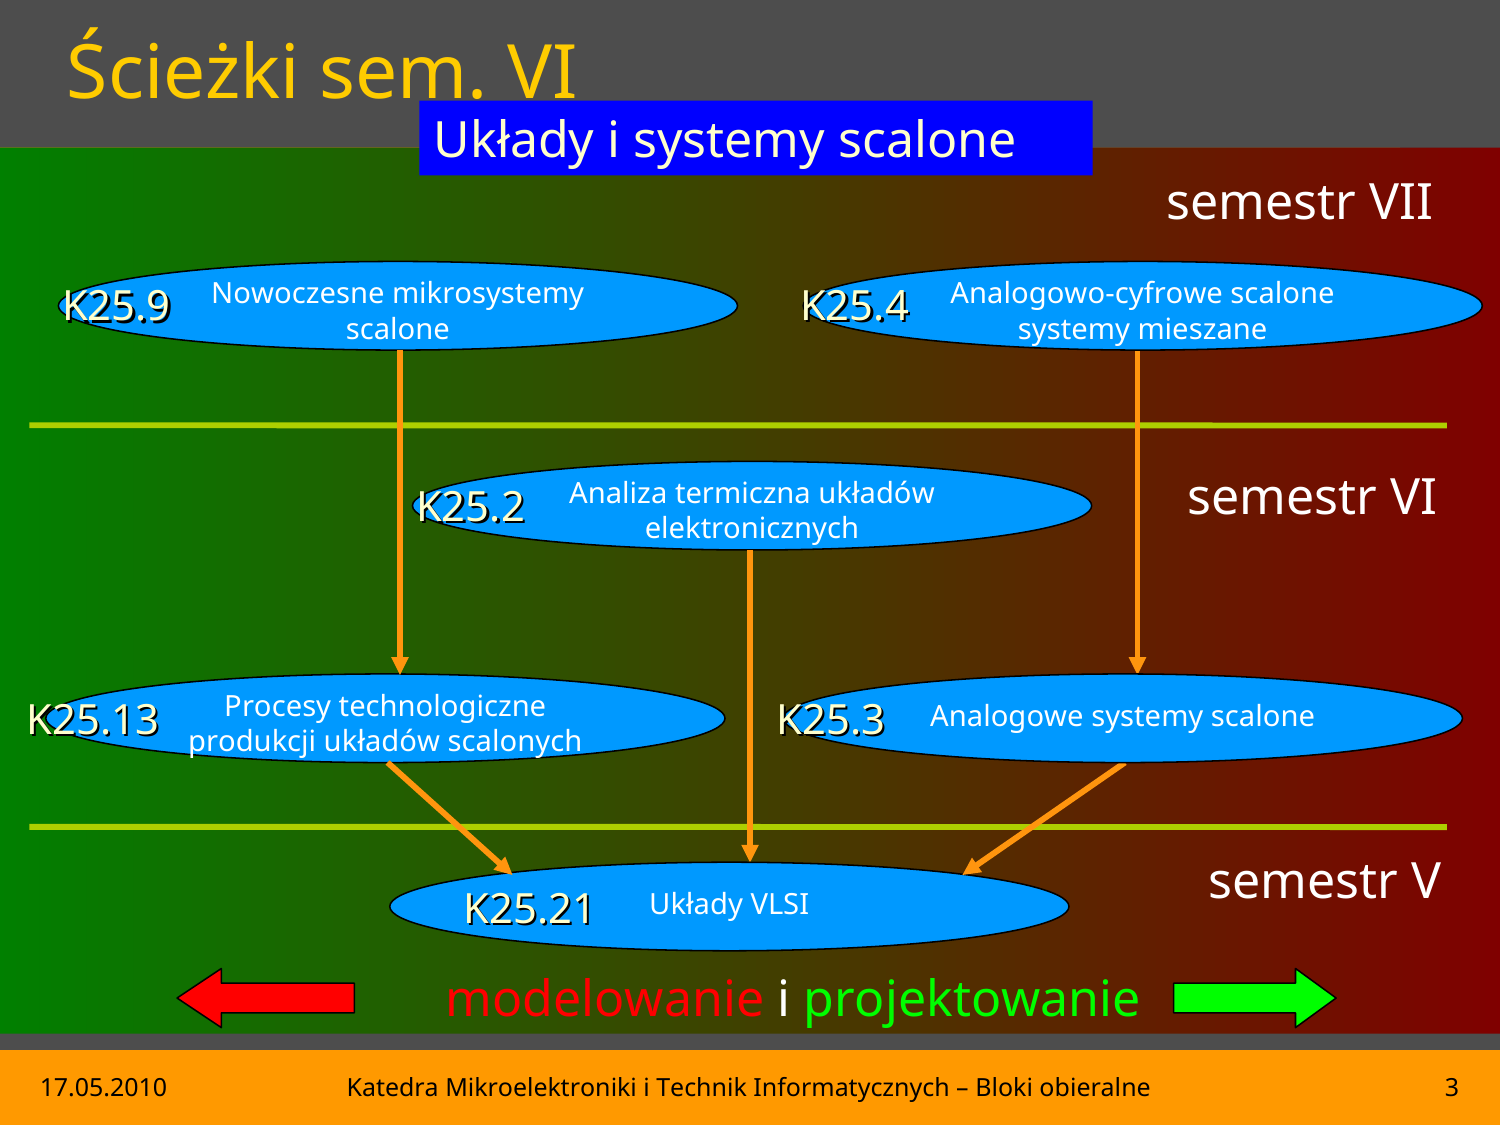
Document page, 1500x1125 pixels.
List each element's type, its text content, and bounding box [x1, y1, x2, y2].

text_box K25.13 [11, 685, 219, 751]
text_box modelowanie i projektowanie [430, 958, 1085, 1034]
text_box K25.21 [448, 874, 656, 939]
text_box K25.9 [47, 271, 254, 337]
text_box Analogowo-cyfrowe scalone systemy mieszane [901, 261, 1483, 351]
text_box Nowoczesne mikrosystemy scalone [156, 261, 738, 351]
text_box K25.2 [401, 472, 609, 538]
title Ścieżki sem. VI [52, 12, 1469, 127]
text_box semestr V [1193, 840, 1477, 916]
text_box K25.4 [785, 271, 993, 337]
text_box Układy VLSI [498, 862, 1070, 951]
text_box Układy VLSI [389, 881, 448, 932]
text_box semestr VI [1172, 456, 1477, 532]
text_box Analiza termiczna układów elektronicznych [519, 461, 1092, 550]
text_box Procesy technologiczne produkcji układów scalonych [160, 673, 726, 763]
text_box [0, 147, 1500, 1034]
text_box semestr VII [1151, 161, 1477, 237]
text_box Układy i systemy scalone [419, 100, 1093, 176]
text_box Analogowe systemy scalone [885, 673, 1463, 763]
text_box K25.3 [761, 685, 969, 750]
